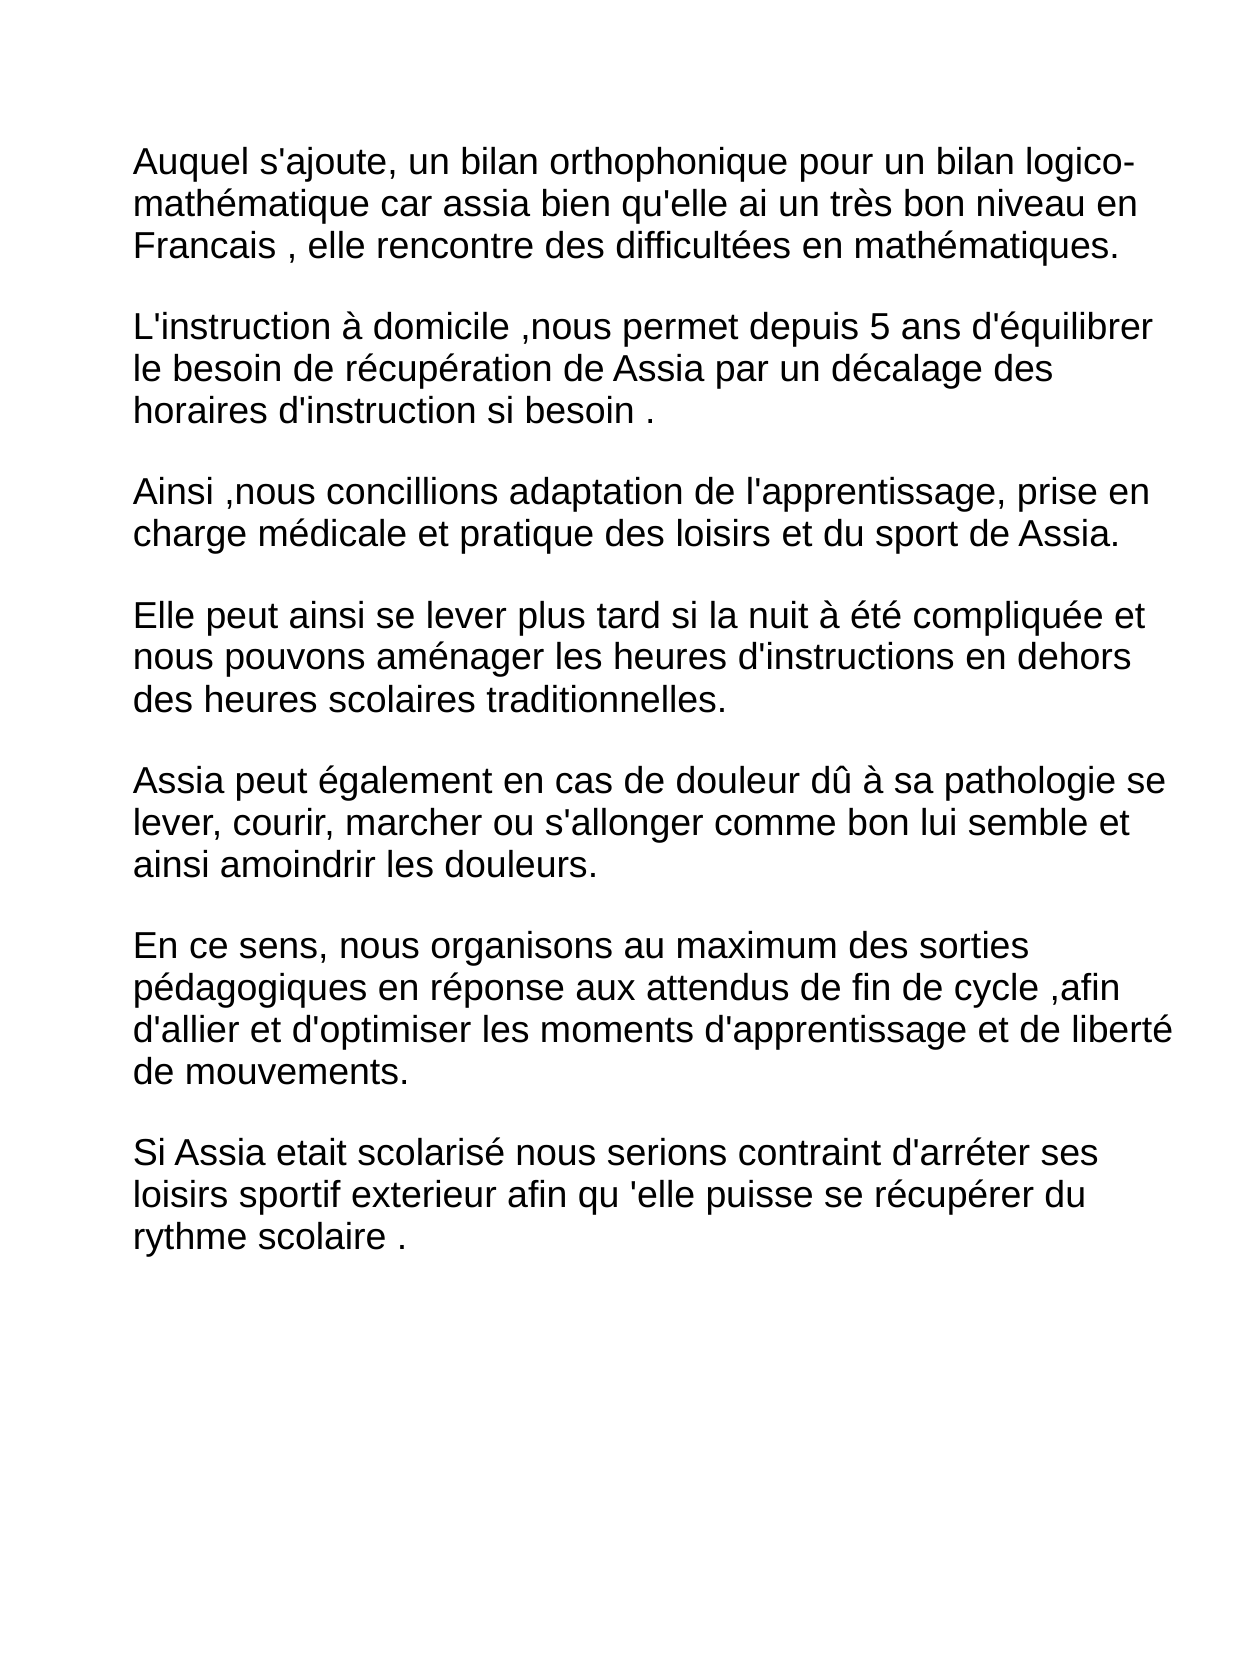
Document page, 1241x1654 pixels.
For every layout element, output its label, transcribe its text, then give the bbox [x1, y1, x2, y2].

list Auquel s'ajoute, un bilan orthophonique pour un bilan logico-mathématique car assia bien qu'elle ai un très bon niveau en Francais , elle rencontre des difficultées en mathématiques. L'instruction à domicile ,nous permet depuis 5 ans d'équilibrer le besoin de récupération de Assia par un décalage des horaires d'instruction si besoin . Ainsi ,nous concillions adaptation de l'apprentissage, prise en charge médicale et pratique des loisirs et du sport de Assia. Elle peut ainsi se lever plus tard si la nuit à été compliquée et nous pouvons aménager les heures d'instructions en dehors des heures scolaires traditionnelles. Assia peut également en cas de douleur dû à sa pathologie se lever, courir, marcher ou s'allonger comme bon lui semble et ainsi amoindrir les douleurs. En ce sens, nous organisons au maximum des sorties pédagogiques en réponse aux attendus de fin de cycle ,afin d'allier et d'optimiser les moments d'apprentissage et de liberté de mouvements. Si Assia etait scolarisé nous serions contraint d'arréter ses loisirs sportif exterieur afin qu 'elle puisse se récupérer du rythme scolaire . [62, 59, 1179, 1654]
